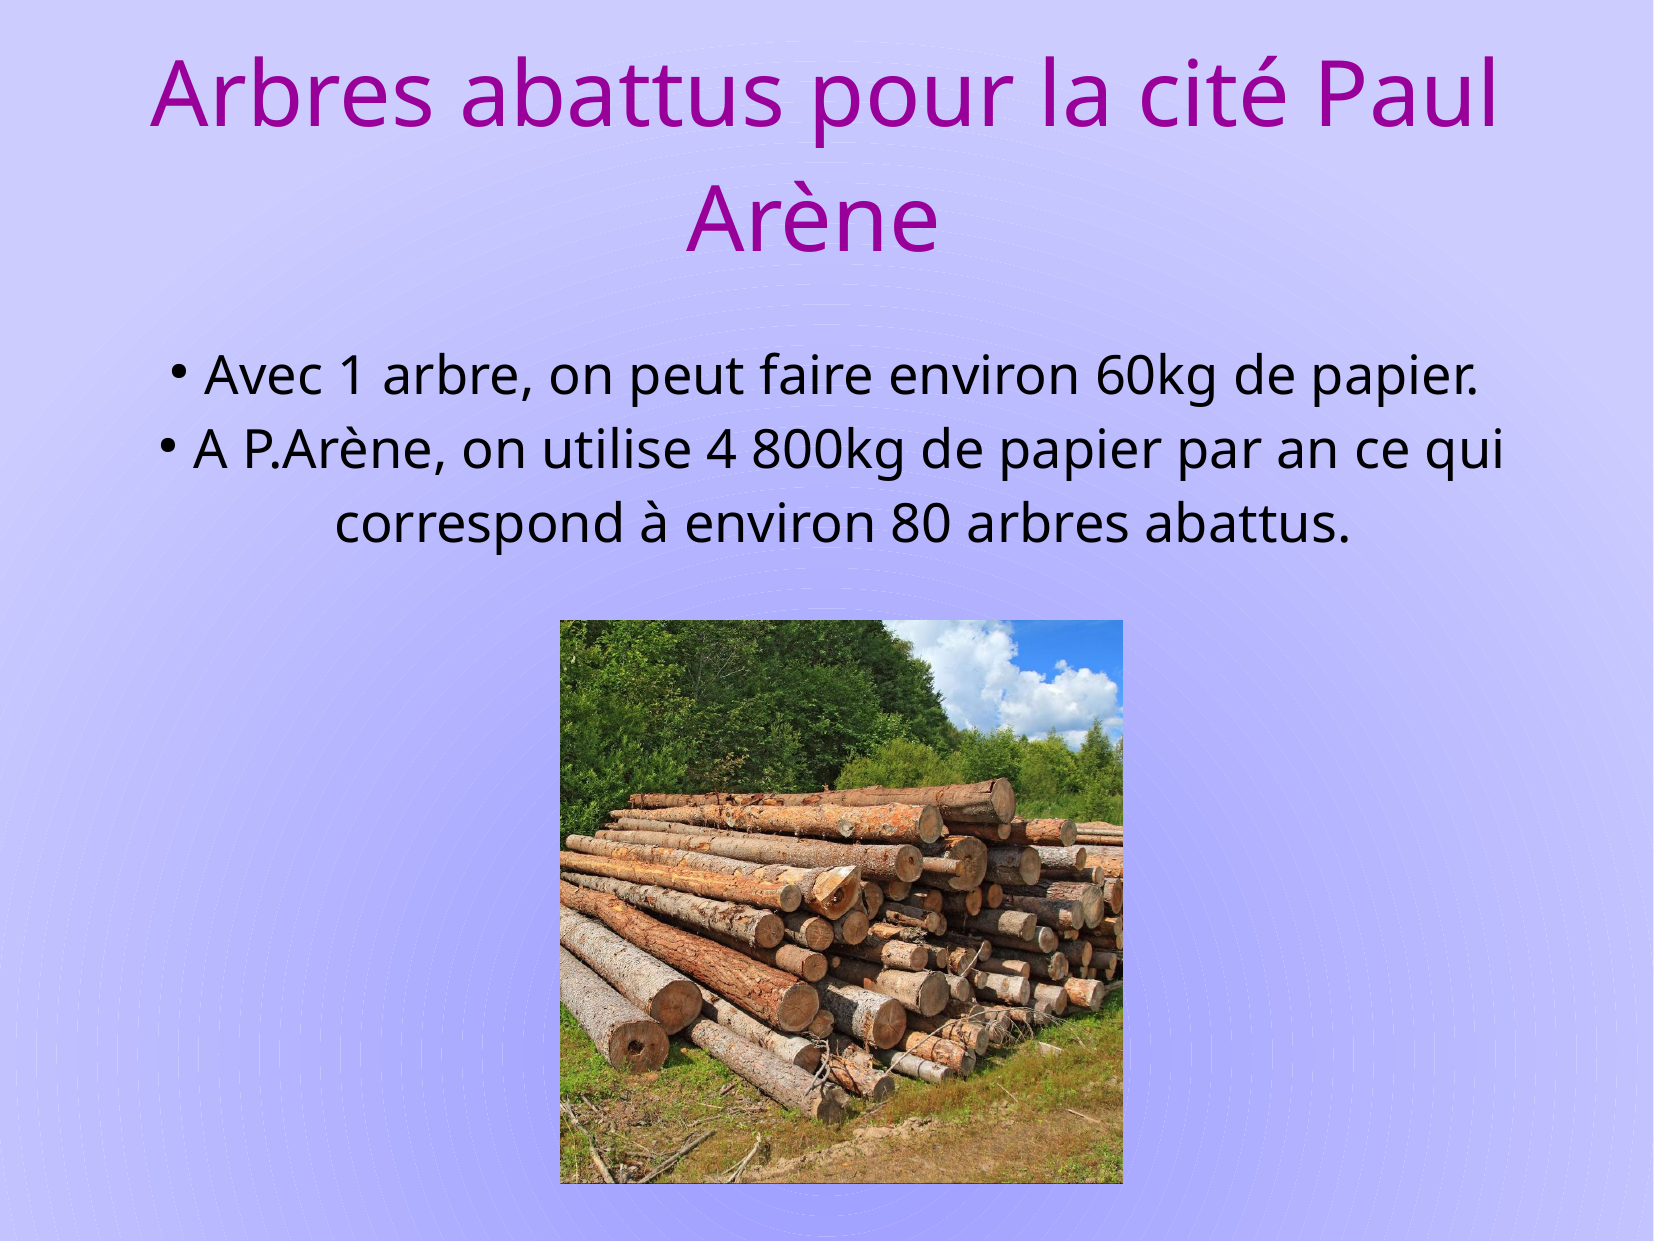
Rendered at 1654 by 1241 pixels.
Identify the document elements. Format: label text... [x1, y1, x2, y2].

subtitle Avec 1 arbre, on peut faire environ 60kg de papier. A P.Arène, on utilise 4 800kg de papier par an ce qui correspond à environ 80 arbres abattus. [88, 236, 1577, 714]
picture [560, 620, 1123, 1184]
title Arbres abattus pour la cité Paul Arène [82, 25, 1571, 281]
